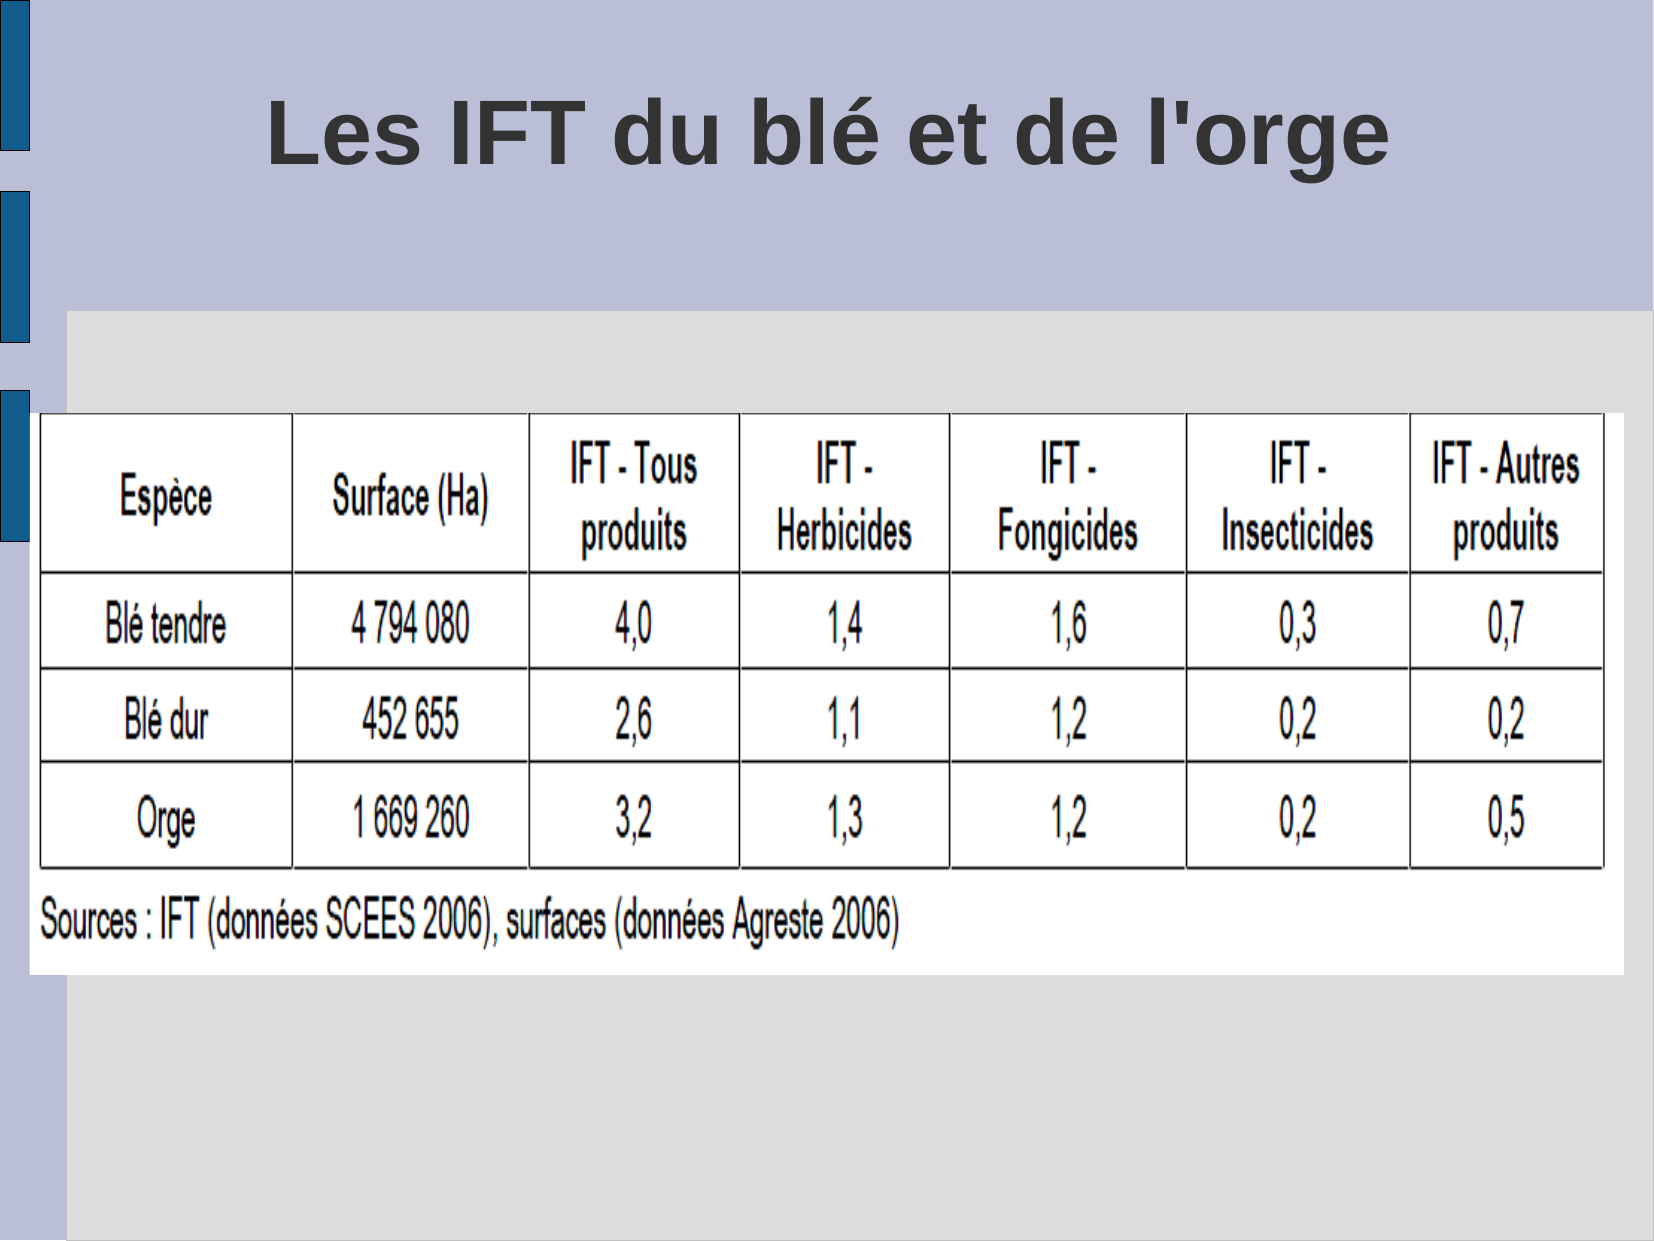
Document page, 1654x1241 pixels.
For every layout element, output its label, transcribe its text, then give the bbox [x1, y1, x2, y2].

title Les IFT du blé et de l'orge [123, 29, 1536, 237]
picture [29, 413, 1625, 975]
